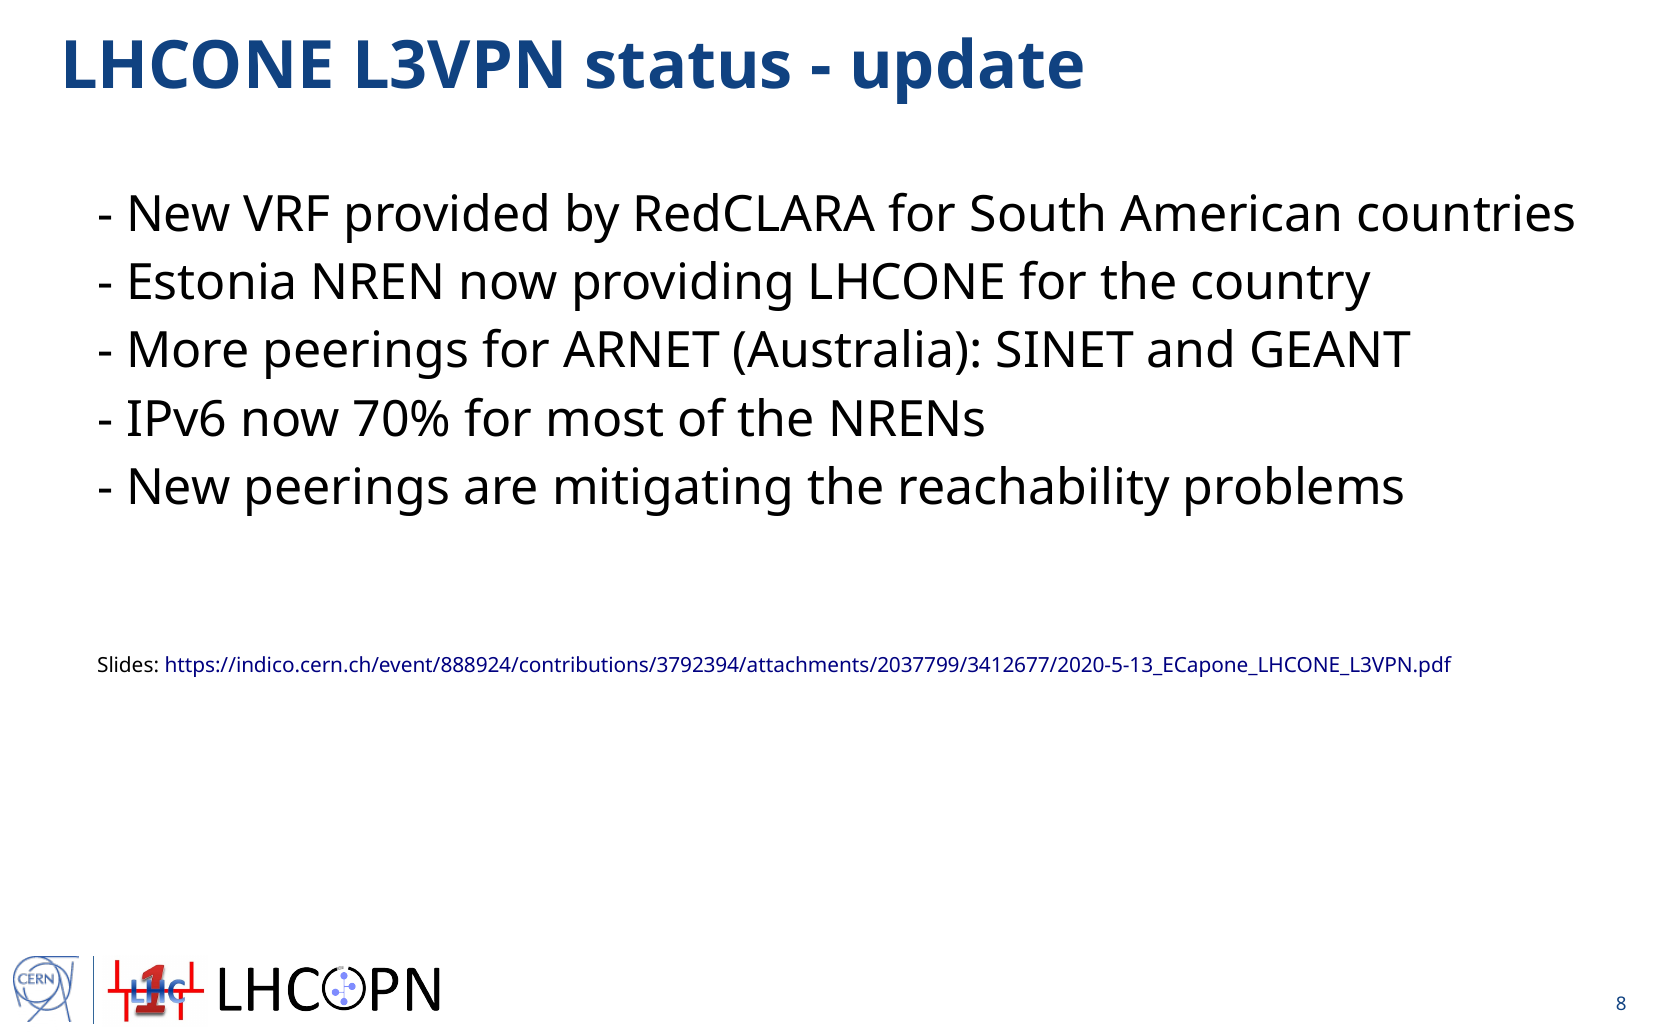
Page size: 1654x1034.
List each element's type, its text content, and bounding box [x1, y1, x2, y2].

text_box - New VRF provided by RedCLARA for South American countries - Estonia NREN now providing LHCONE for the country - More peerings for ARNET (Australia): SINET and GEANT - IPv6 now 70% for most of the NRENs - New peerings are mitigating the reachability problems Slides: https://indico.cern.ch/event/888924/contributions/3792394/attachments/2037799/3412677/2020-5-13_ECapone_LHCONE_L3VPN.pdf [82, 170, 1638, 1034]
title LHCONE L3VPN status - update [60, 0, 1528, 138]
picture [13, 956, 79, 1032]
